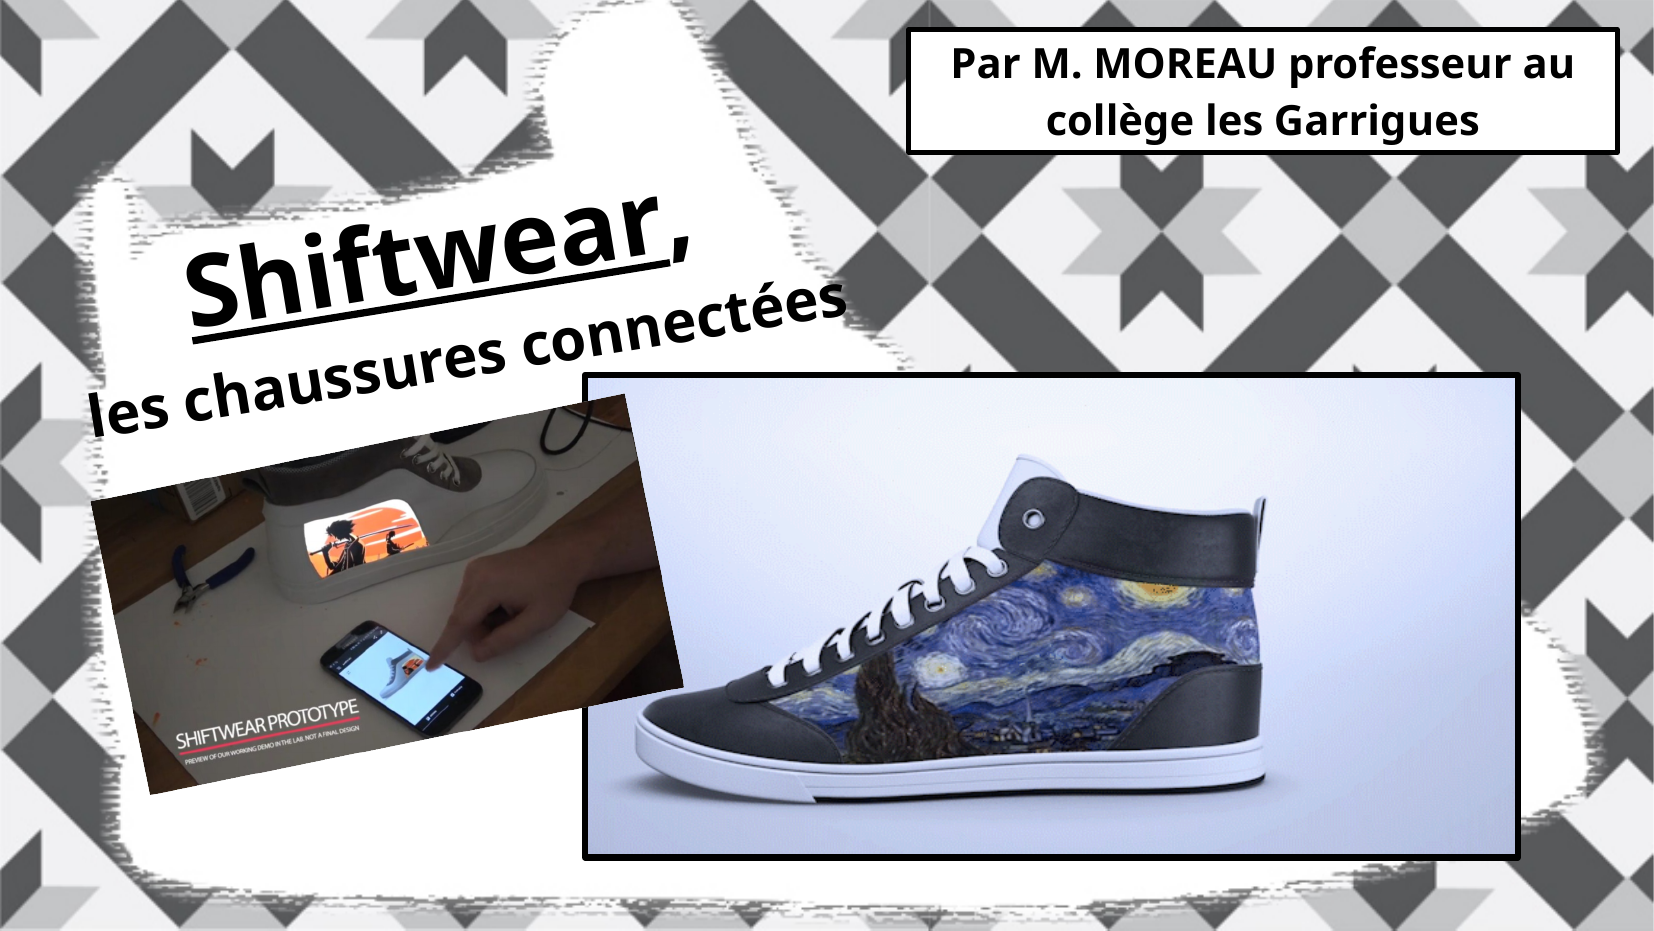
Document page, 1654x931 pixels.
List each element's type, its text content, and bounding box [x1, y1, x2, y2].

title Par M. MOREAU professeur au collège les Garrigues [908, 29, 1618, 153]
picture [0, 0, 1654, 931]
title Shiftwear, les chaussures connectées [30, 135, 883, 440]
